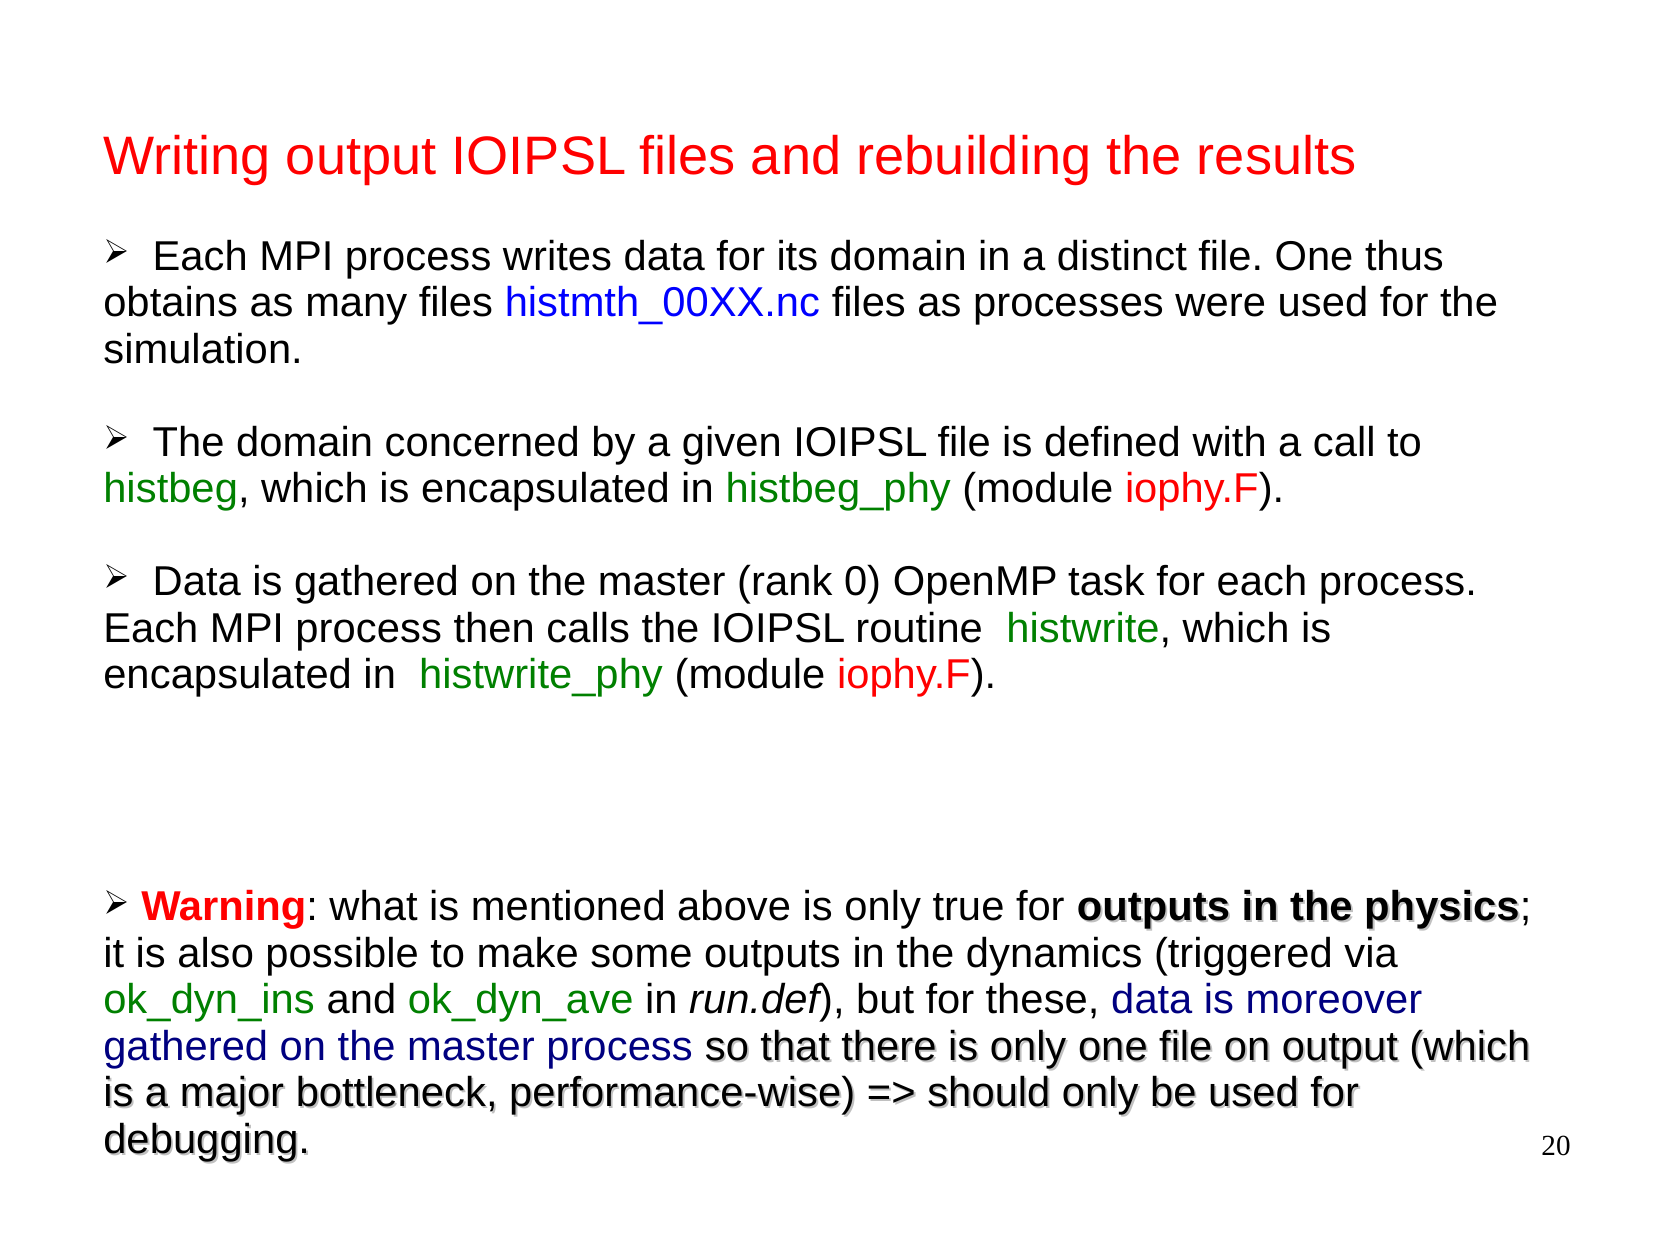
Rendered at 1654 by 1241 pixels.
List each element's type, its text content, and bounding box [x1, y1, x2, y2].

text_box Writing output IOIPSL files and rebuilding the results Each MPI process writes data for its domain in a distinct file. One thus obtains as many files histmth_00XX.nc files as processes were used for the simulation. The domain concerned by a given IOIPSL file is defined with a call to histbeg, which is encapsulated in histbeg_phy (module iophy.F). Data is gathered on the master (rank 0) OpenMP task for each process. Each MPI process then calls the IOIPSL routine histwrite, which is encapsulated in histwrite_phy (module iophy.F). Warning: what is mentioned above is only true for outputs in the physics; it is also possible to make some outputs in the dynamics (triggered via ok_dyn_ins and ok_dyn_ave in run.def), but for these, data is moreover gathered on the master process so that there is only one file on output (which is a major bottleneck, performance-wise) => should only be used for debugging. [88, 118, 1565, 1241]
